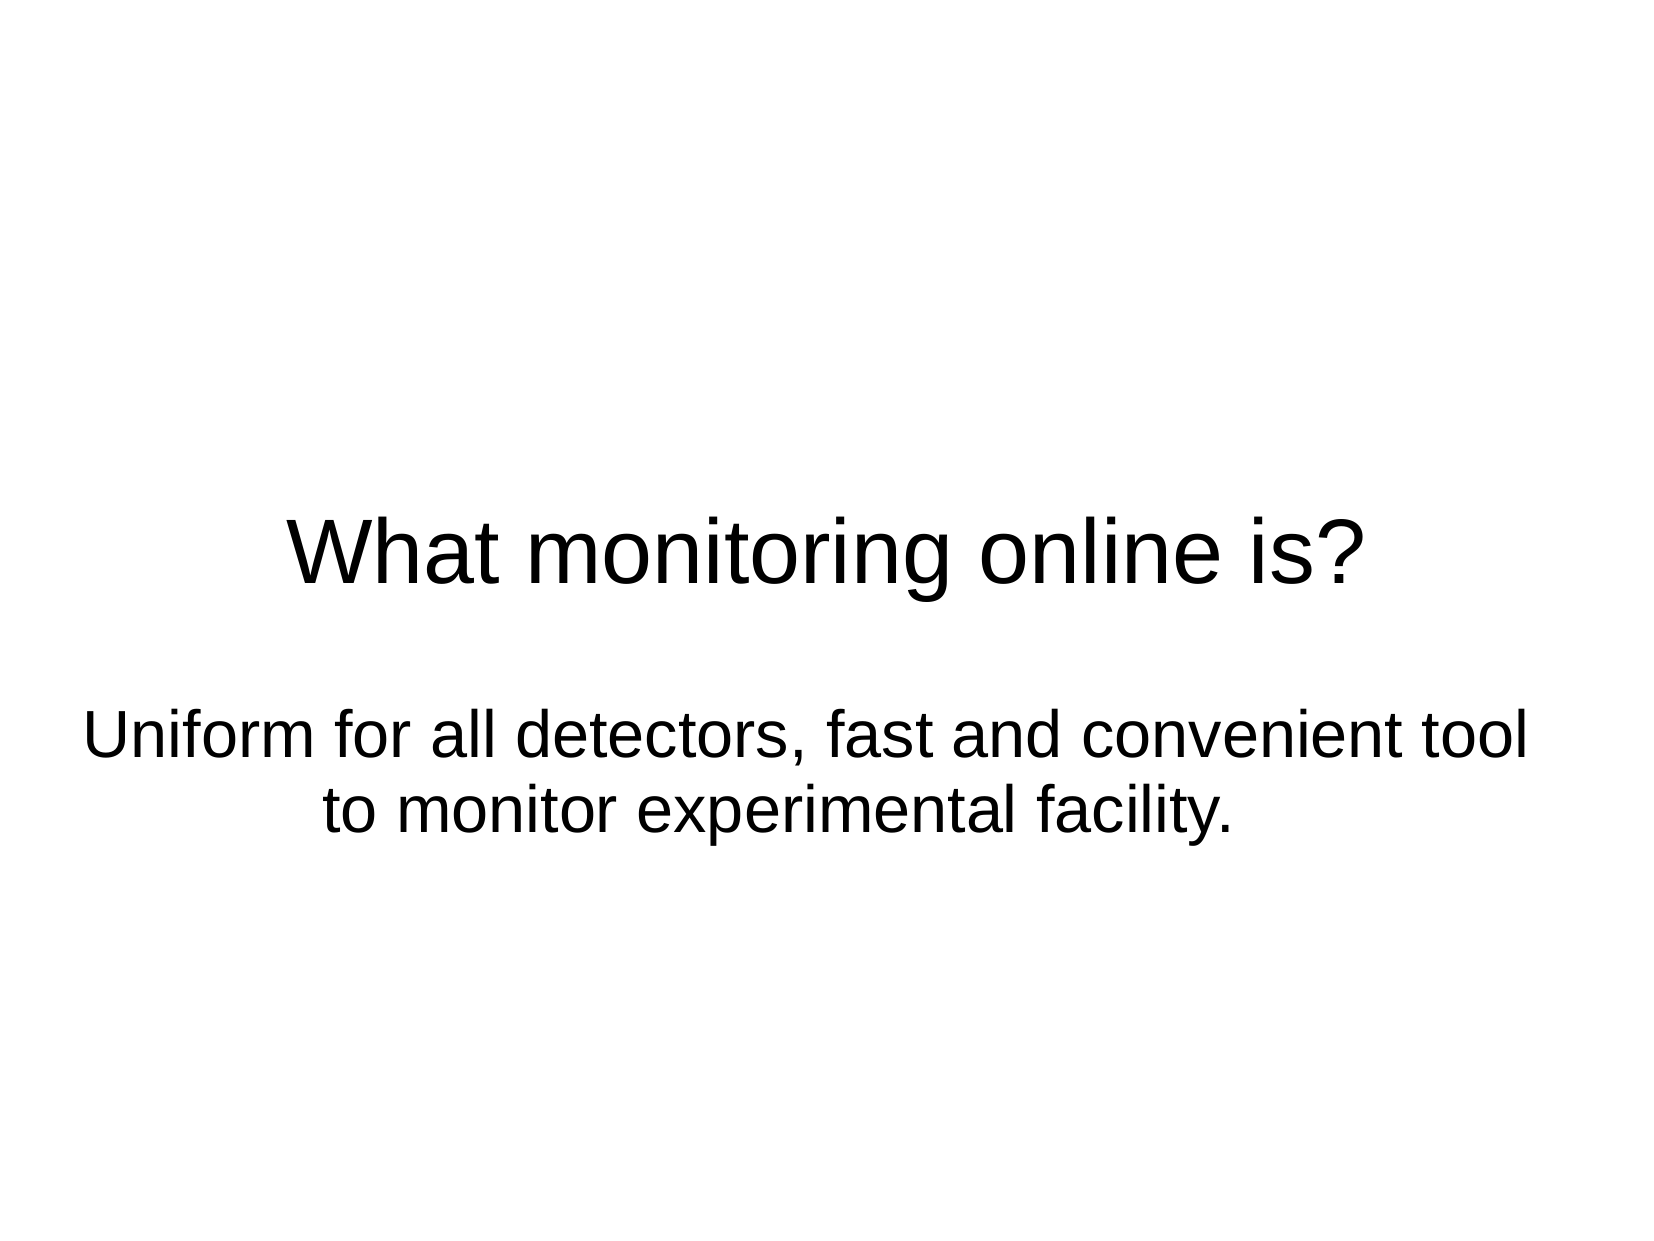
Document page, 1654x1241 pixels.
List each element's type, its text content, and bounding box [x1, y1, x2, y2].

list Uniform for all detectors, fast and convenient tool to monitor experimental facility. [82, 696, 1571, 1010]
title What monitoring online is? [82, 448, 1571, 656]
